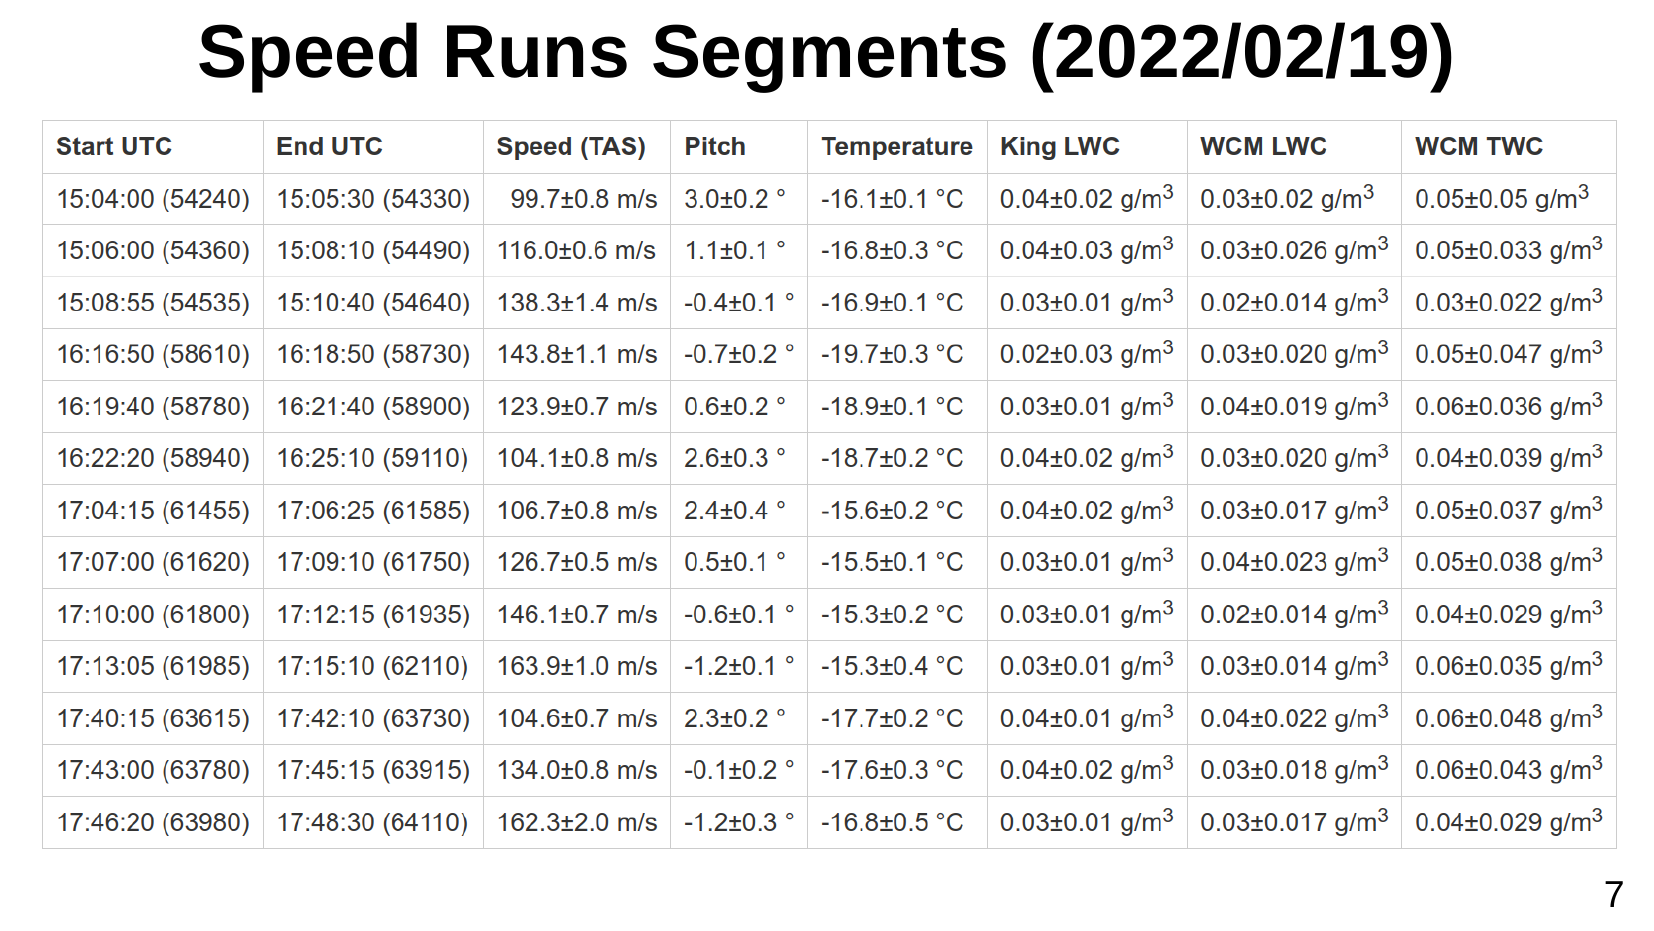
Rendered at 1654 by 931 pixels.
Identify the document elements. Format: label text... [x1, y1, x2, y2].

picture [33, 108, 1624, 851]
text_box Speed Runs Segments (2022/02/19) [0, 2, 1654, 111]
